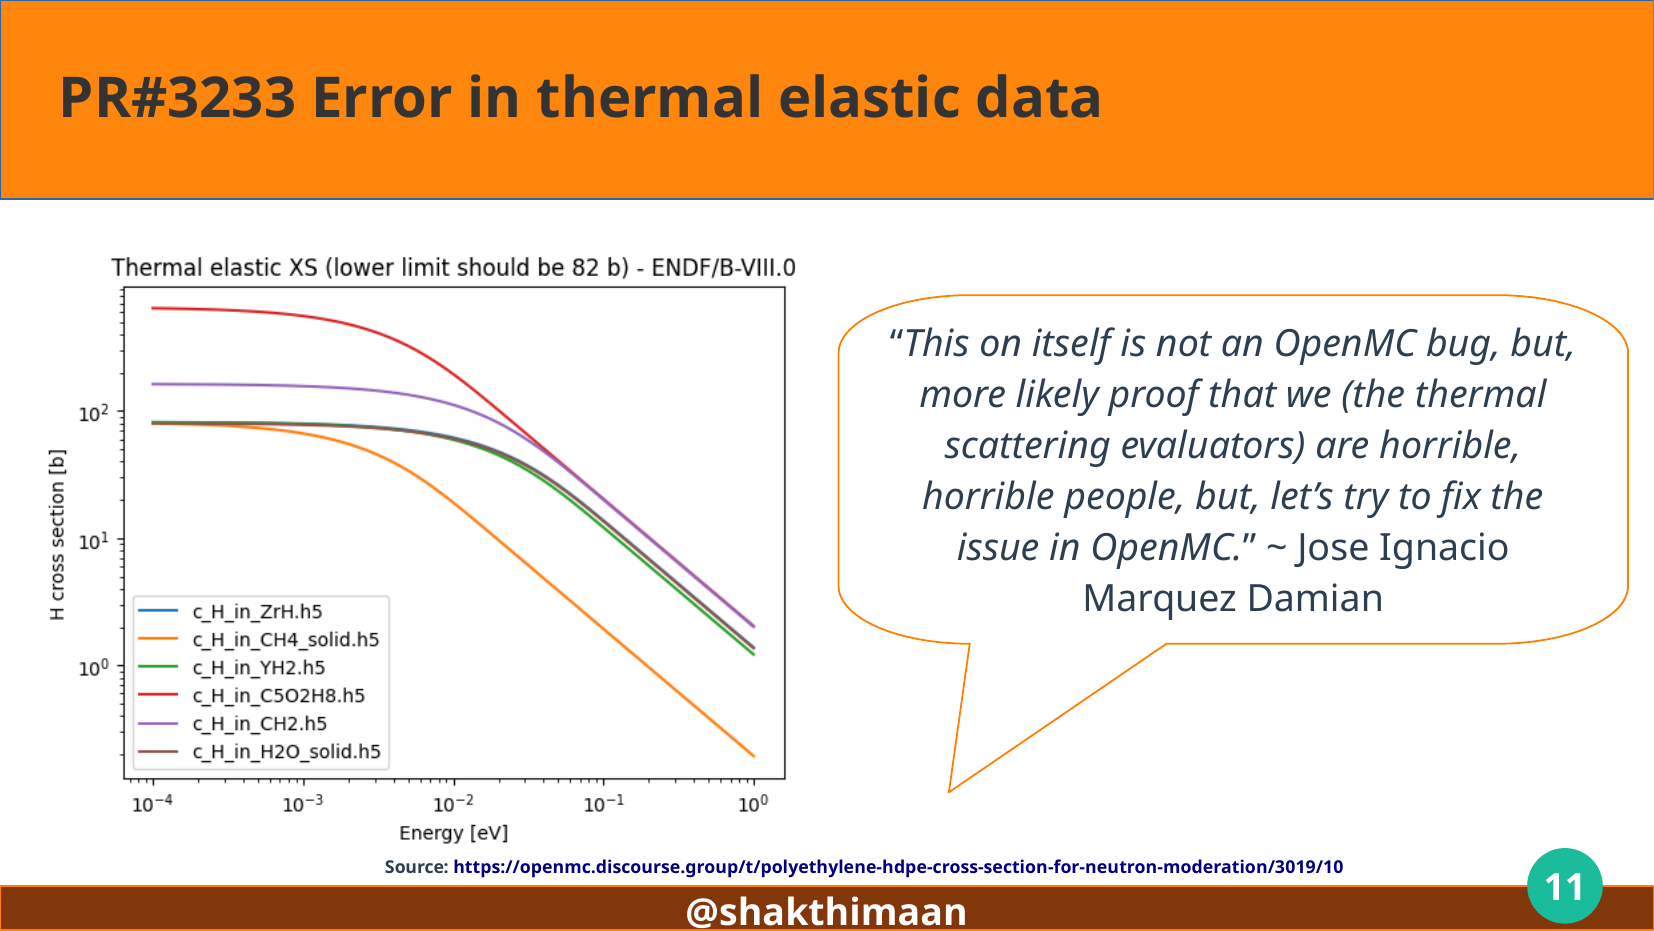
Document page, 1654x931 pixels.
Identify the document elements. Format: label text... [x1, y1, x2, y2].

list Source: https://openmc.discourse.group/t/polyethylene-hdpe-cross-section-for-neutron-moderation/3019/10 [324, 855, 1418, 897]
title PR#3233 Error in thermal elastic data [59, 37, 1595, 156]
text_box “This on itself is not an OpenMC bug, but, more likely proof that we (the thermal scattering evaluators) are horrible, horrible people, but, let’s try to fix the issue in OpenMC.” ~ Jose Ignacio Marquez Damian [838, 295, 1629, 793]
picture [5, 236, 835, 857]
